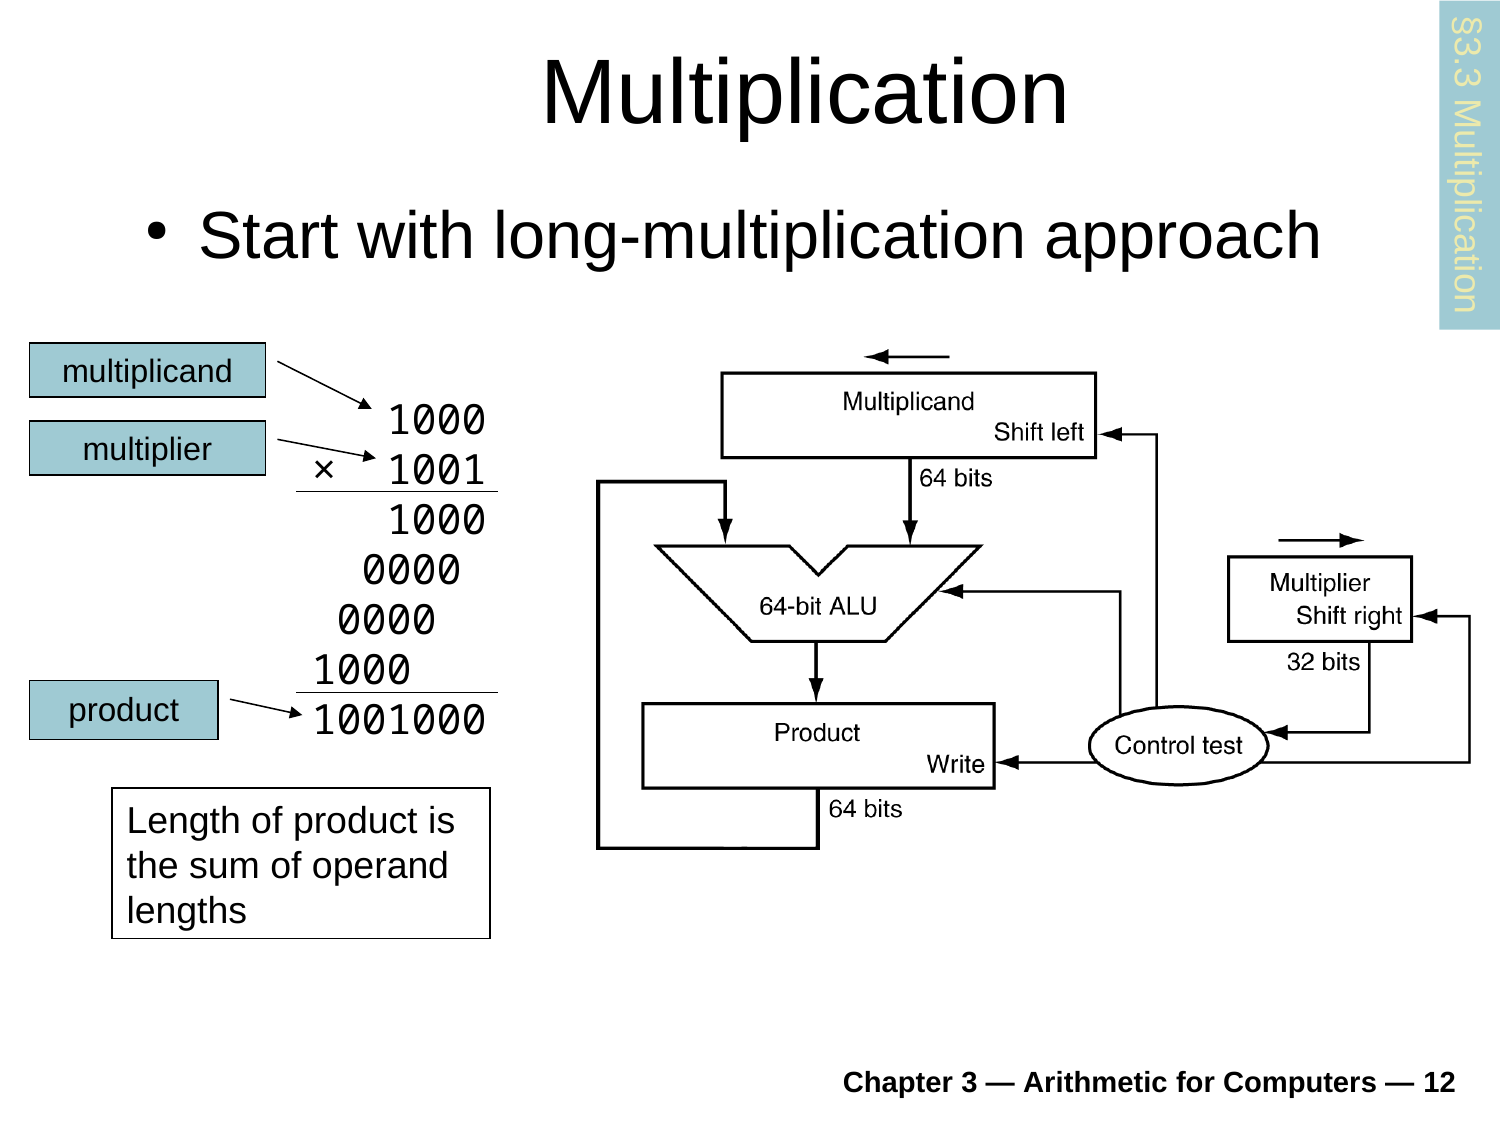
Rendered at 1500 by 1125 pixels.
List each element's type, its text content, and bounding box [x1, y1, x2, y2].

text_box multiplier [29, 421, 266, 475]
text_box multiplicand [29, 343, 266, 397]
title Multiplication [112, 23, 1439, 149]
text_box product [29, 681, 218, 740]
text_box 1000 × 1001 1000 0000 0000 1000 1001000 [296, 385, 502, 752]
text_box §3.3 Multiplication [1439, 0, 1500, 330]
list Start with long-multiplication approach [112, 184, 1439, 311]
text_box Length of product is the sum of operand lengths [111, 787, 491, 939]
picture [596, 349, 1471, 850]
text_box Chapter 3 — Arithmetic for Computers — <number> [277, 1046, 1471, 1106]
